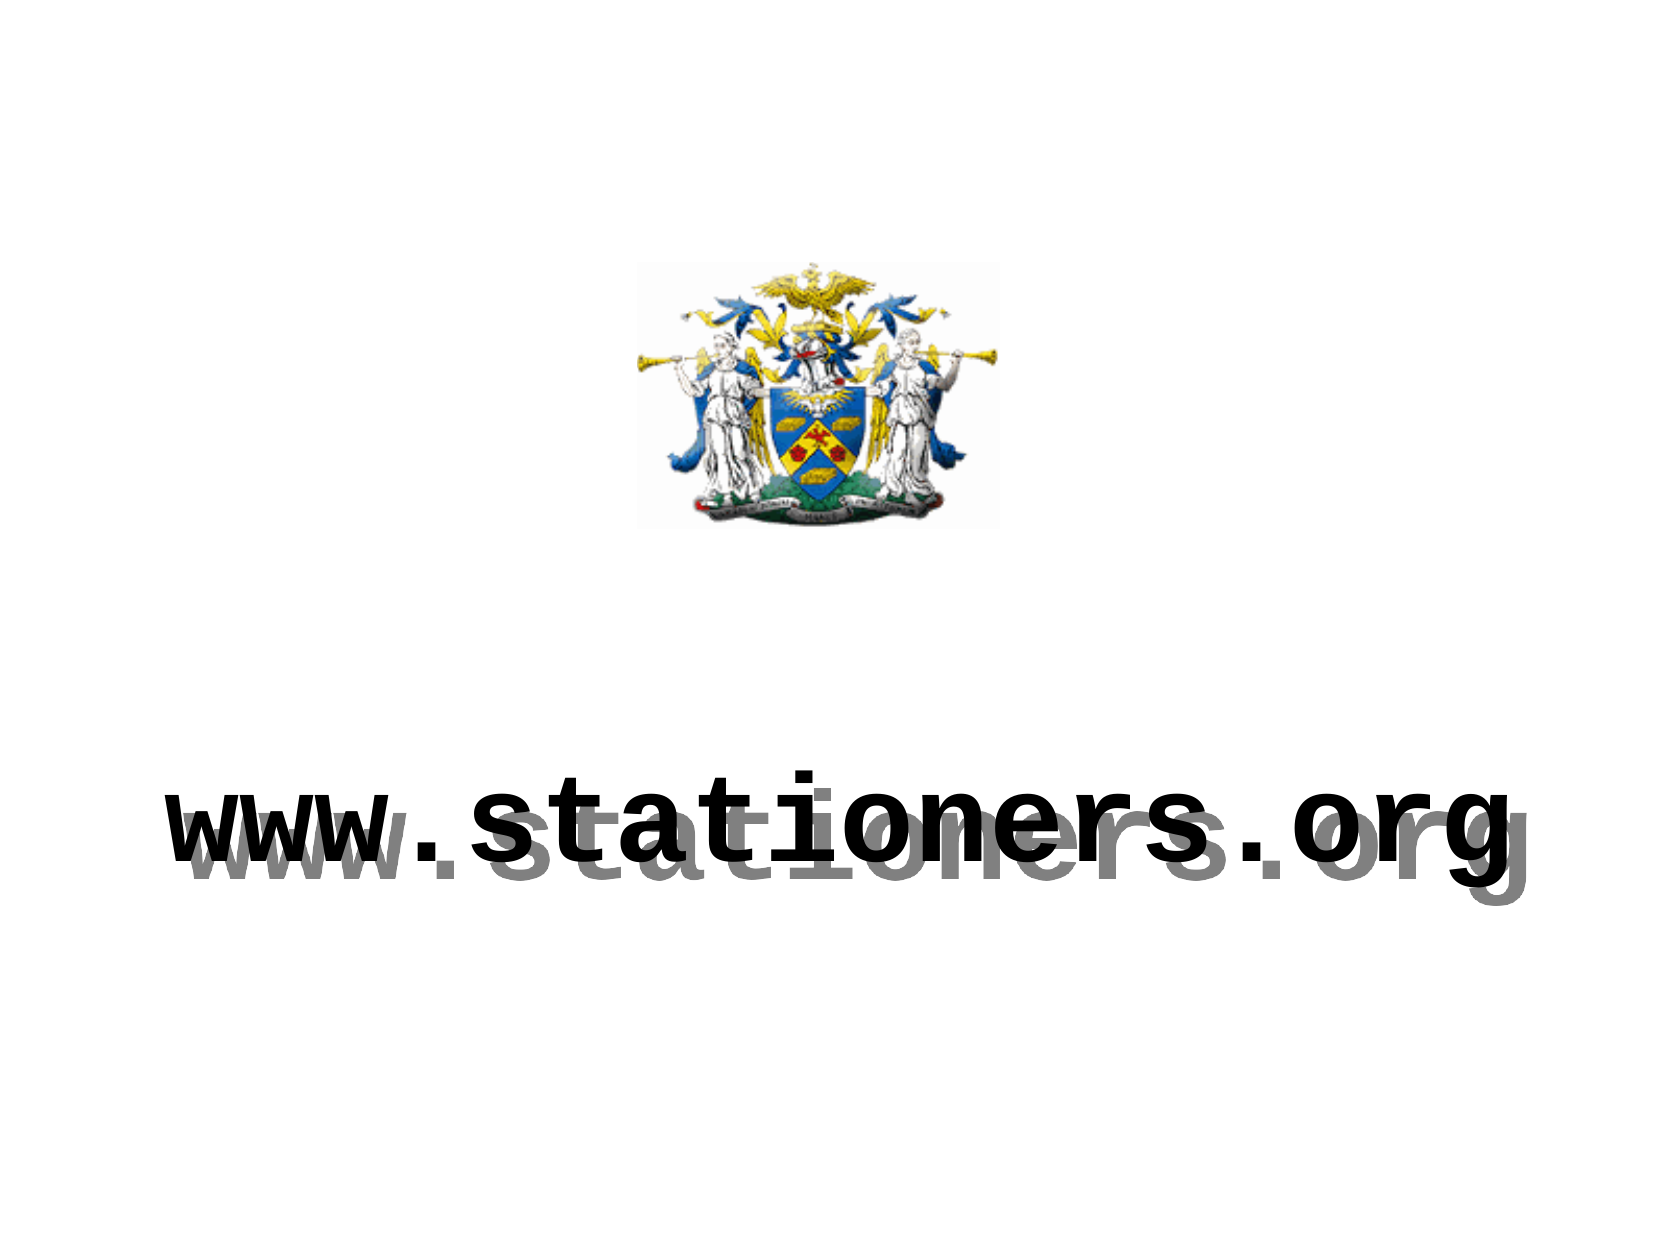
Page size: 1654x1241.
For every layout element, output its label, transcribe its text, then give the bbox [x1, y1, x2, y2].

text_box www.stationers.org [150, 750, 1538, 929]
picture [637, 262, 1000, 530]
